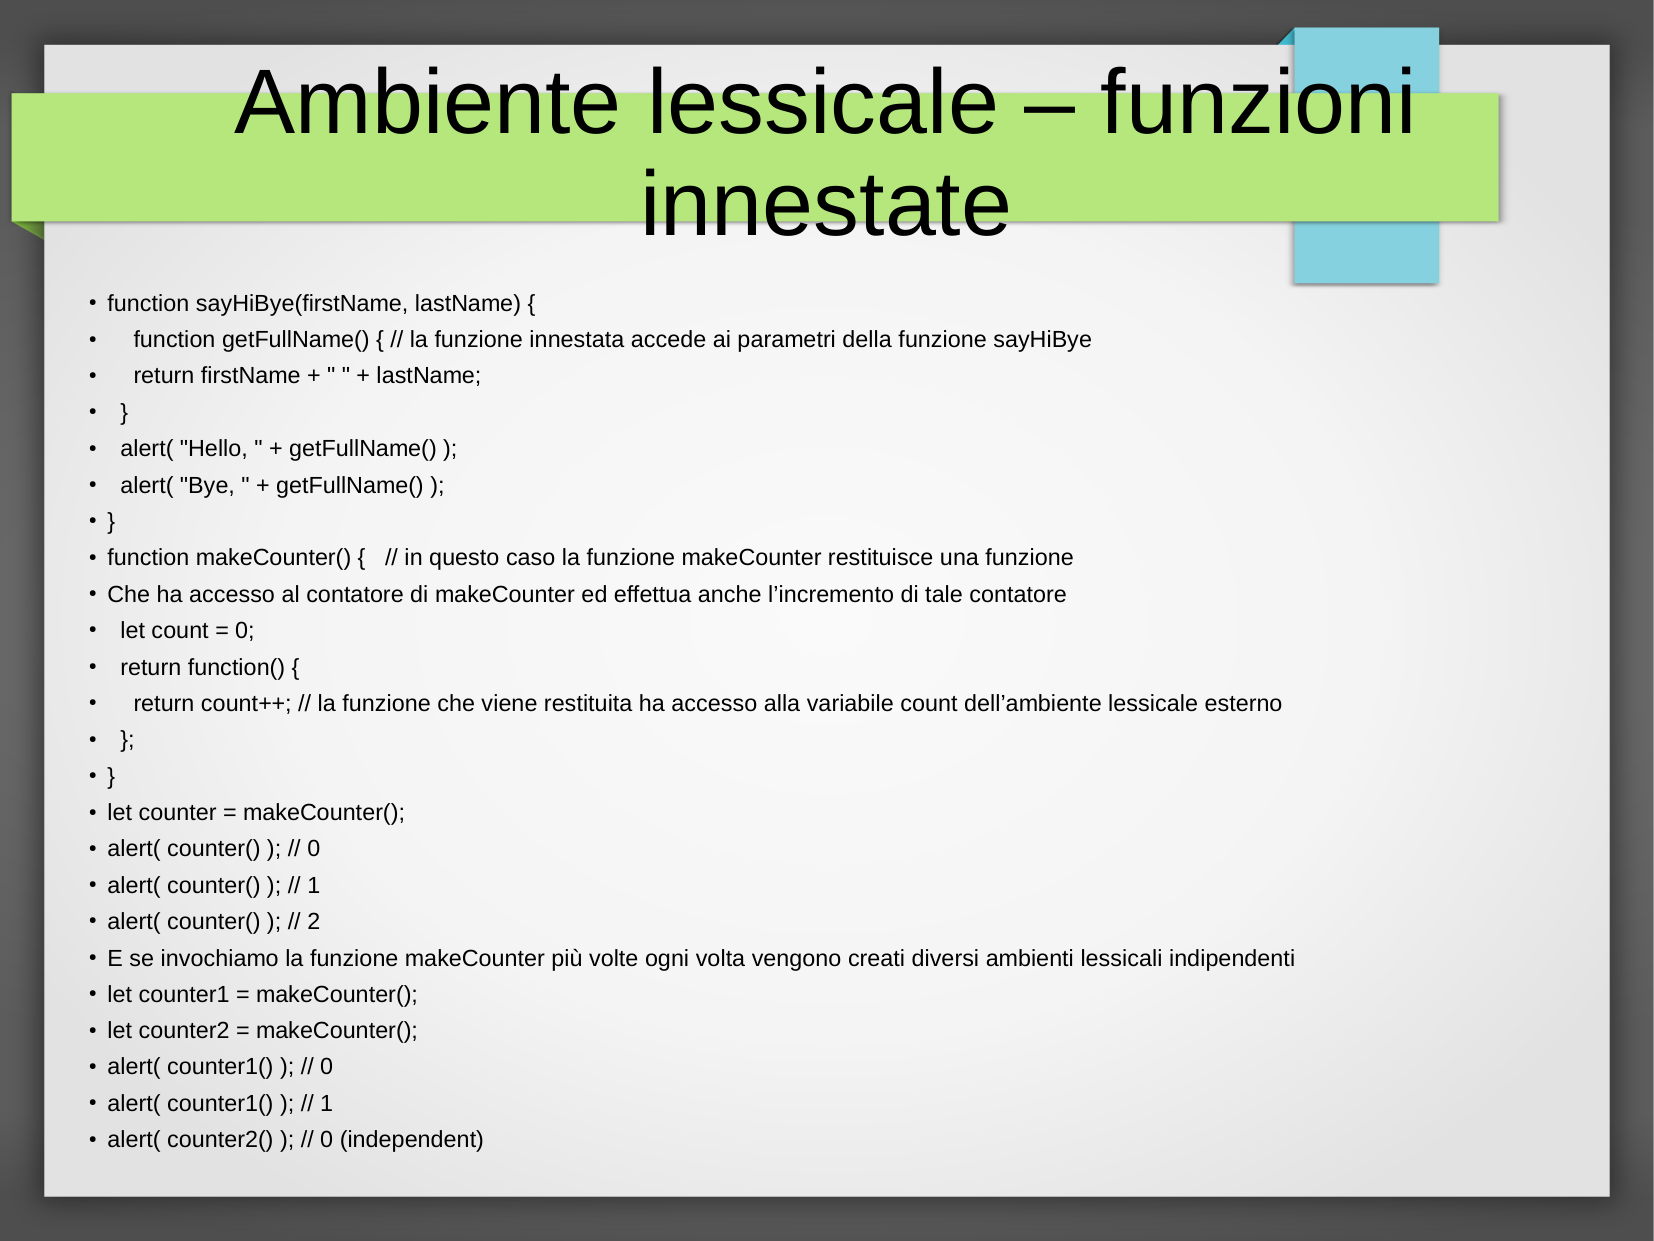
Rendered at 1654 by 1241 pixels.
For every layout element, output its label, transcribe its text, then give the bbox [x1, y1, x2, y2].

picture [0, 0, 1654, 1241]
title Ambiente lessicale – funzioni innestate [82, 49, 1571, 257]
list function sayHiBye(firstName, lastName) { function getFullName() { // la funzione innestata accede ai parametri della funzione sayHiBye return firstName + " " + lastName; } alert( "Hello, " + getFullName() ); alert( "Bye, " + getFullName() ); } function makeCounter() { // in questo caso la funzione makeCounter restituisce una funzione Che ha accesso al contatore di makeCounter ed effettua anche l’incremento di tale contatore let count = 0; return function() { return count++; // la funzione che viene restituita ha accesso alla variabile count dell’ambiente lessicale esterno }; } let counter = makeCounter(); alert( counter() ); // 0 alert( counter() ); // 1 alert( counter() ); // 2 E se invochiamo la funzione makeCounter più volte ogni volta vengono creati diversi ambienti lessicali indipendenti let counter1 = makeCounter(); let counter2 = makeCounter(); alert( counter1() ); // 0 alert( counter1() ); // 1 alert( counter2() ); // 0 (independent) [82, 290, 1571, 1170]
